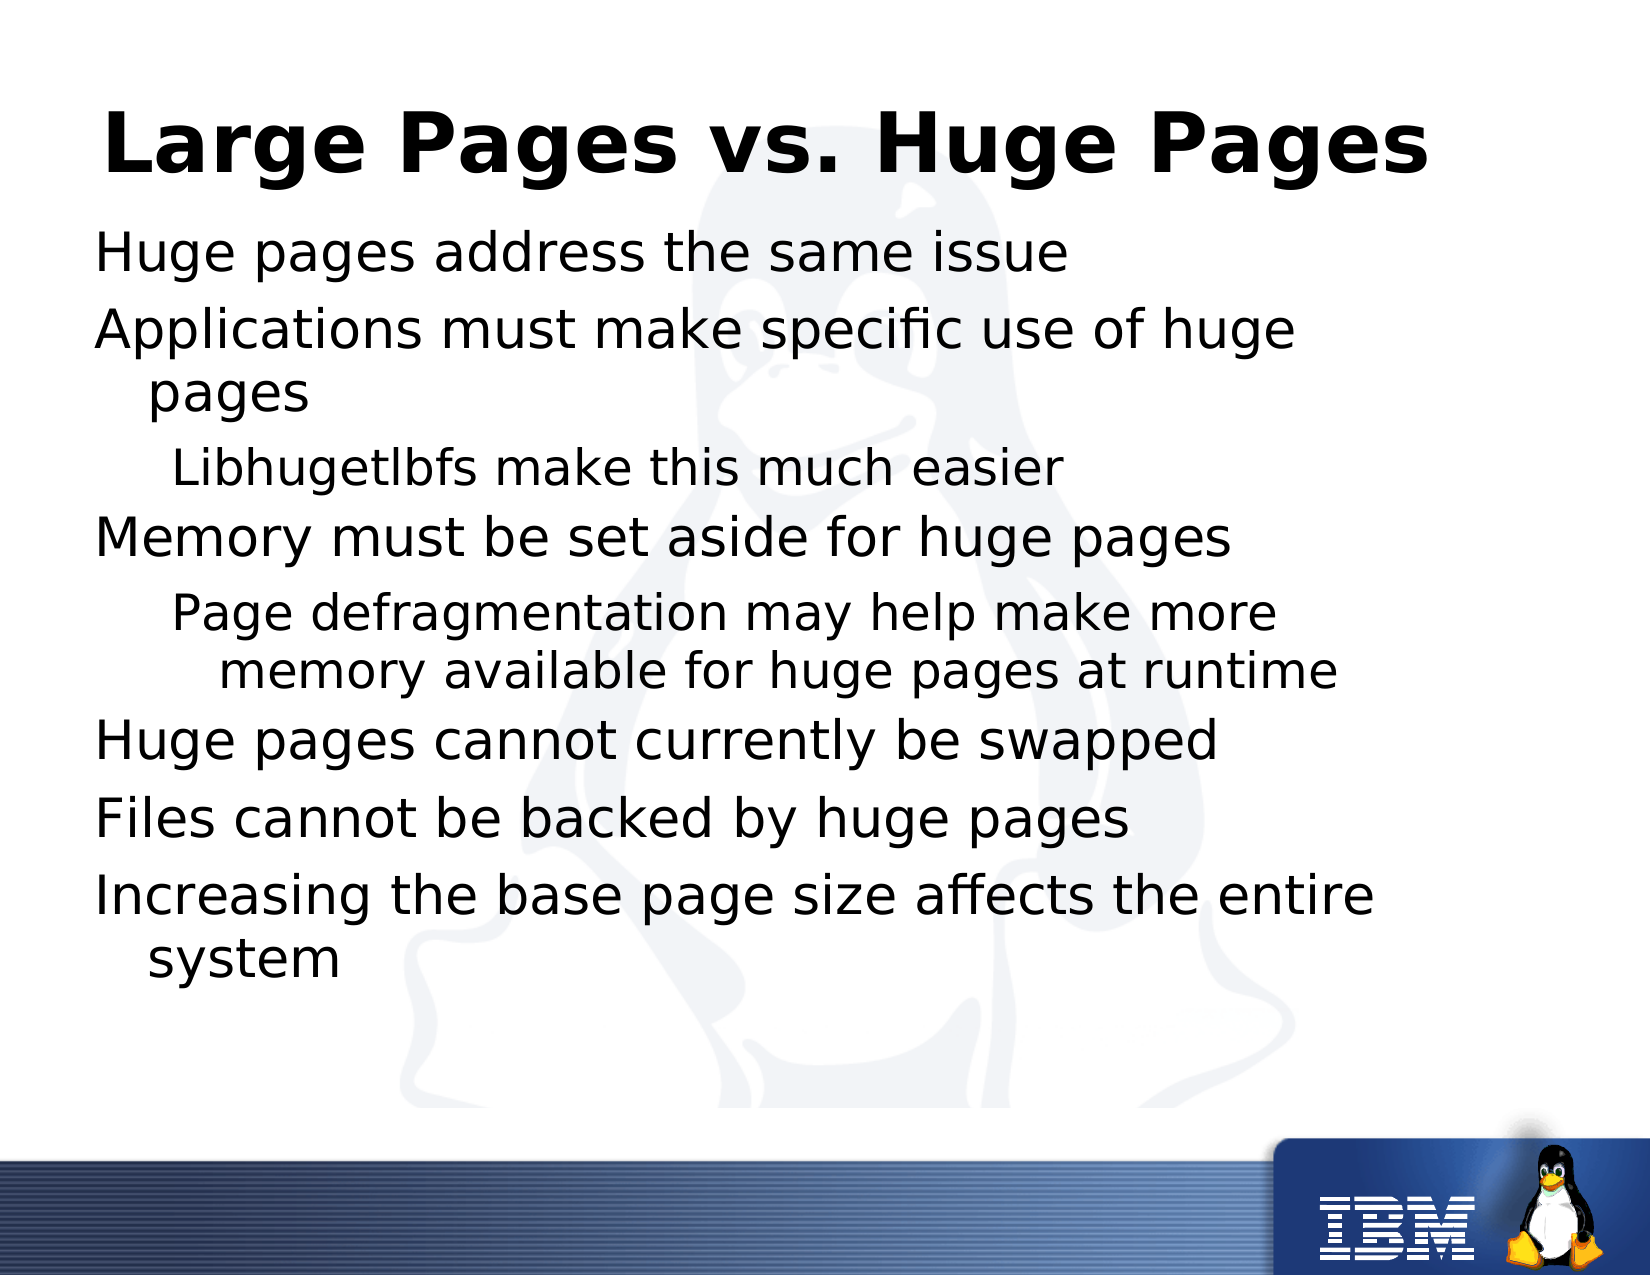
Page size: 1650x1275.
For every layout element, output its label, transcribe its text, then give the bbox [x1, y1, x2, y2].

list Huge pages address the same issue Applications must make specific use of huge pages Libhugetlbfs make this much easier Memory must be set aside for huge pages Page defragmentation may help make more memory available for huge pages at runtime Huge pages cannot currently be swapped Files cannot be backed by huge pages Increasing the base page size affects the entire system [76, 221, 1457, 1171]
title Large Pages vs. Huge Pages [76, 76, 1457, 211]
